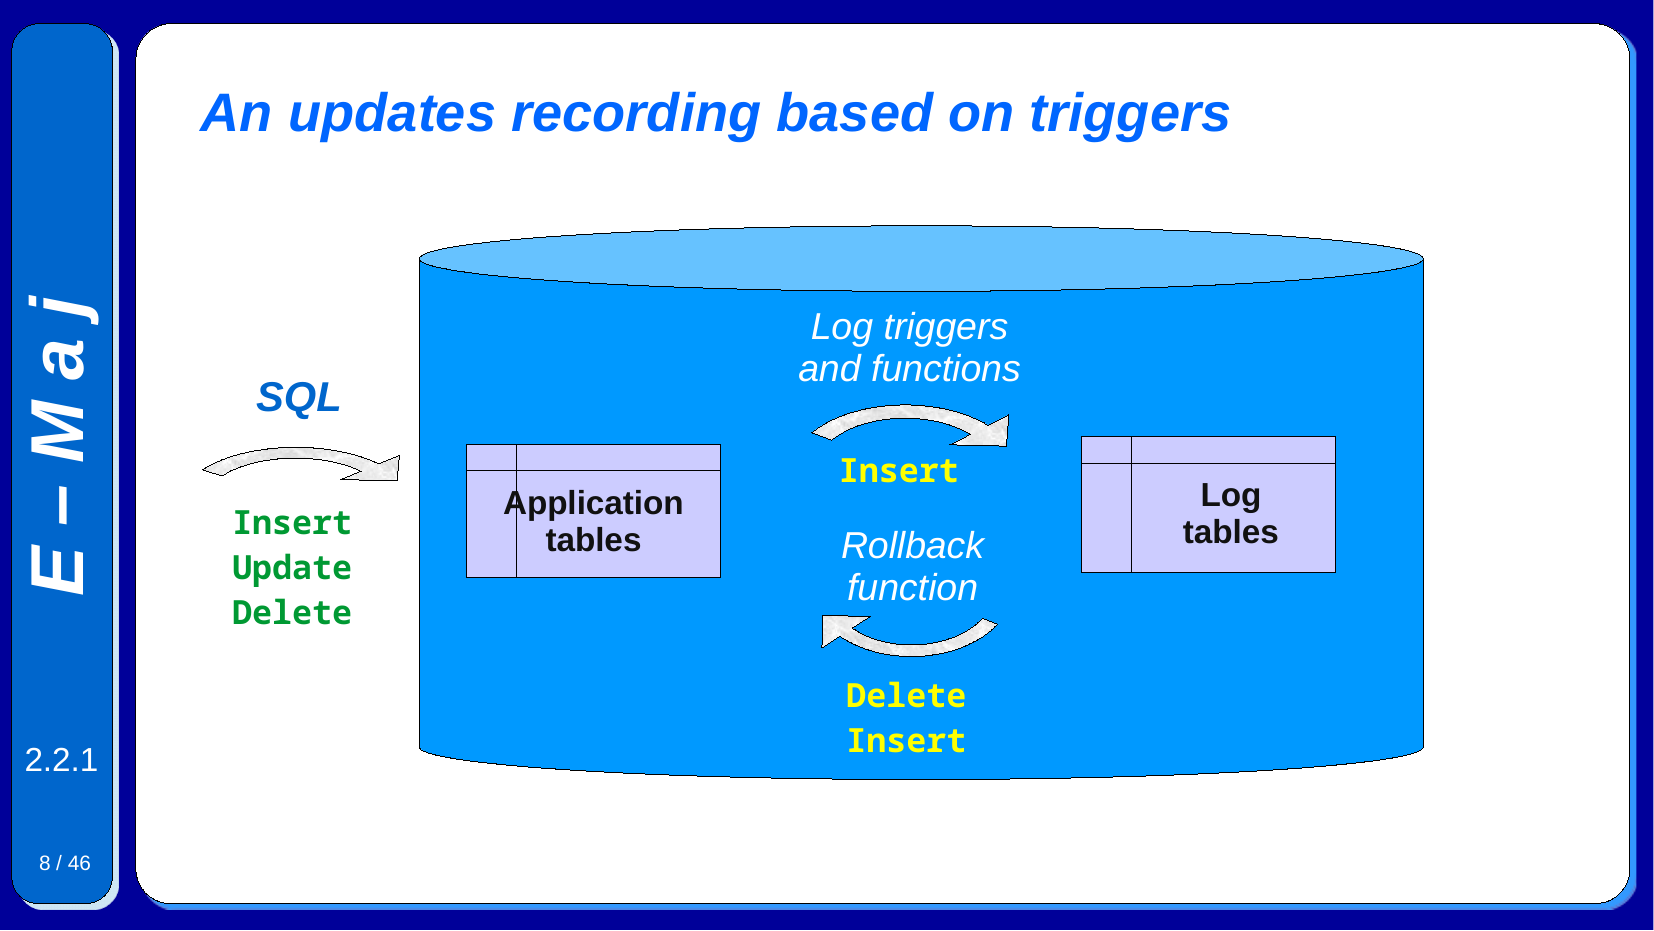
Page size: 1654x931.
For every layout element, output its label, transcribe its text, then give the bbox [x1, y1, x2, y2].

text_box SQL [194, 366, 404, 428]
text_box [419, 260, 1424, 780]
text_box Insert Update Delete [183, 491, 402, 626]
text_box Application tables [448, 476, 739, 569]
text_box [202, 447, 400, 481]
title An updates recording based on triggers [200, 34, 1575, 191]
text_box Rollback function [755, 516, 1070, 616]
text_box Log triggers and functions [761, 298, 1058, 398]
text_box Insert [817, 439, 981, 494]
text_box Delete Insert [802, 664, 1010, 759]
text_box Log tables [1138, 468, 1323, 561]
